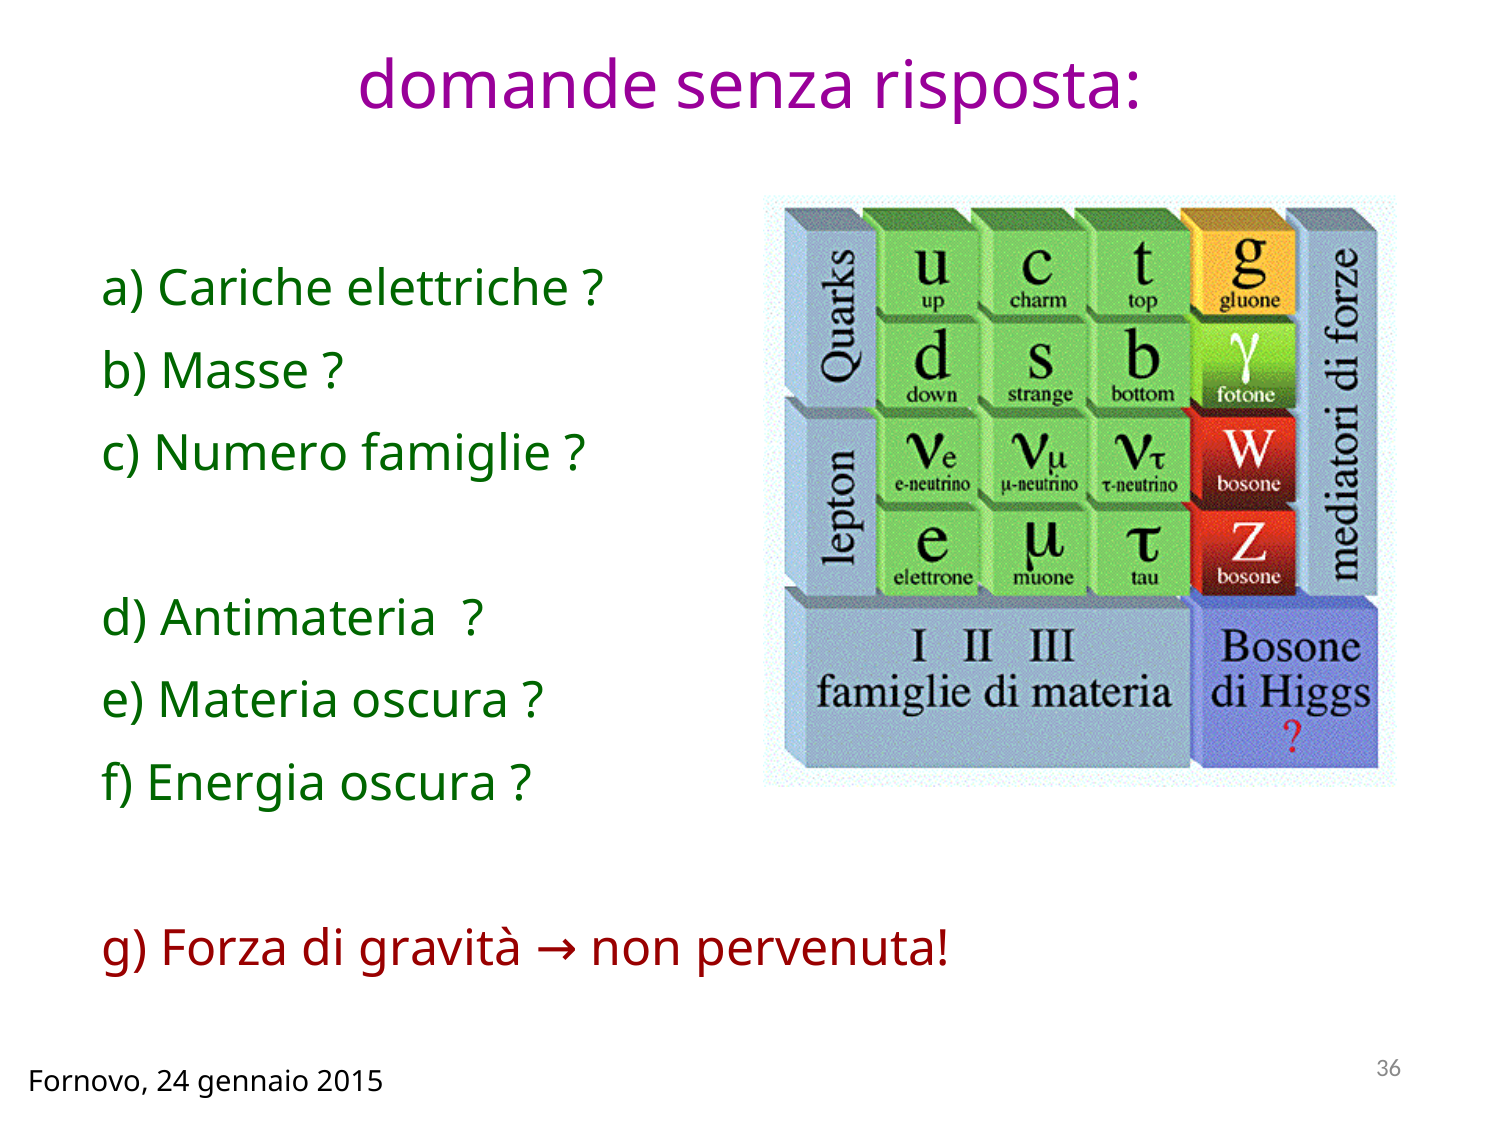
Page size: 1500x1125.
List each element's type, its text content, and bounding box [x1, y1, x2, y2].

picture [763, 194, 1397, 787]
text_box a) Cariche elettriche ? b) Masse ? c) Numero famiglie ? d) Antimateria ? e) Materia oscura ? f) Energia oscura ? g) Forza di gravità → non pervenuta! [47, 236, 1300, 1004]
text_box domande senza risposta: [112, 4, 1388, 148]
text_box <numero> [1074, 1042, 1417, 1095]
